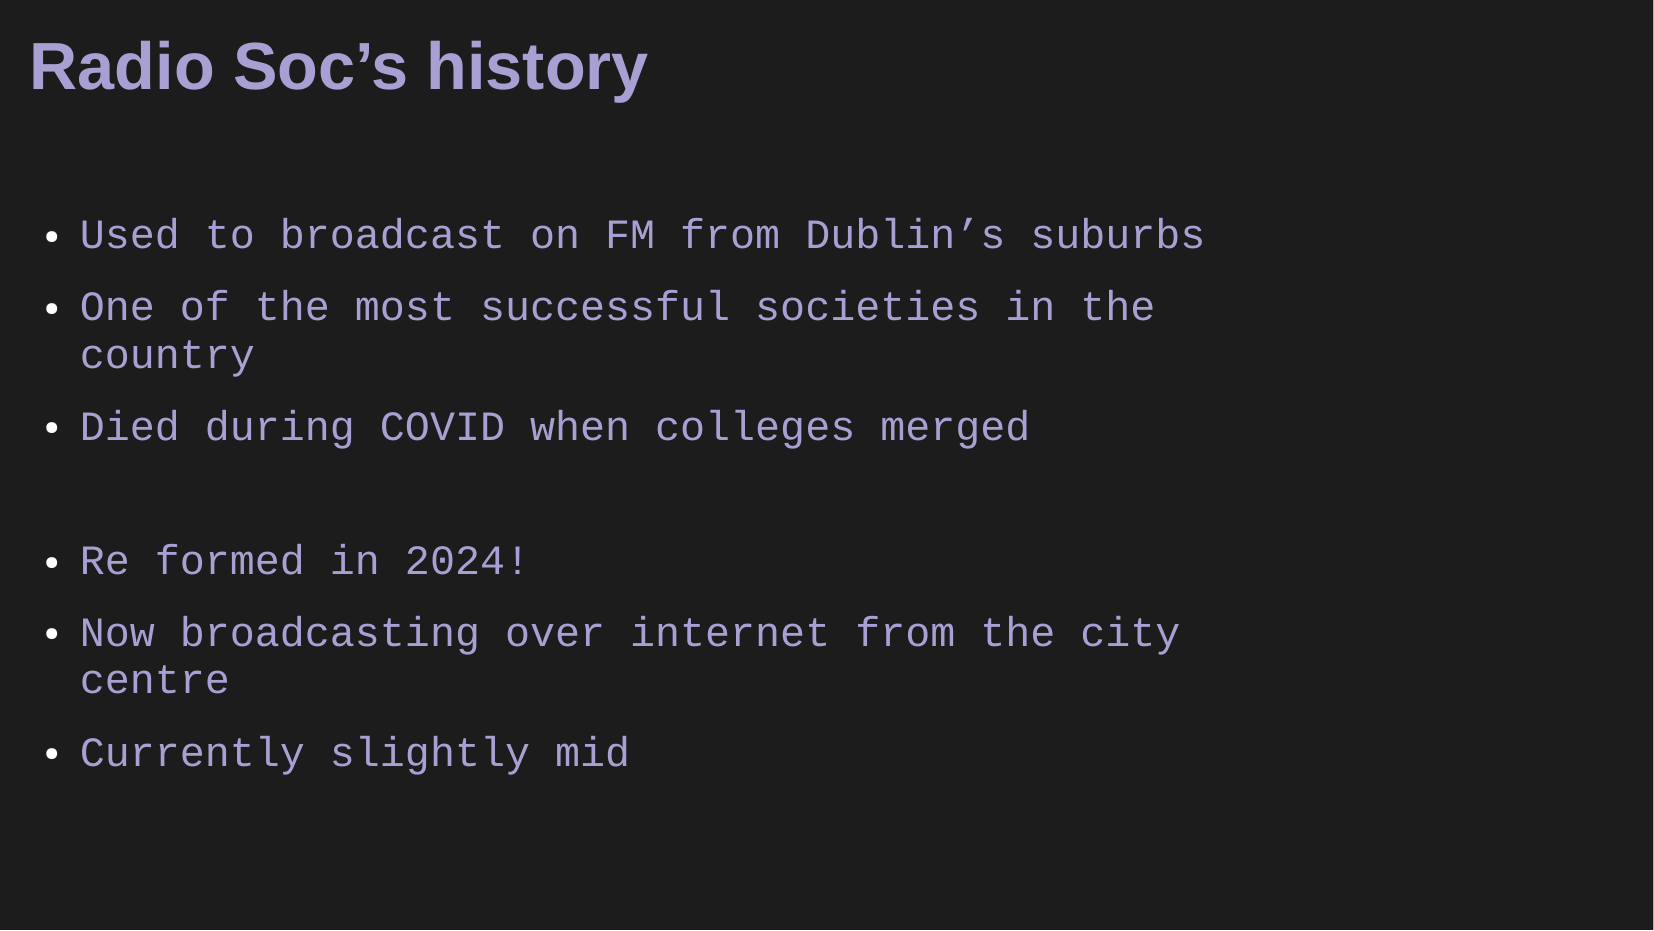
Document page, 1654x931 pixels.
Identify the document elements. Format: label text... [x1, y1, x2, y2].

text_box Used to broadcast on FM from Dublin’s suburbs One of the most successful societies in the country Died during COVID when colleges merged Re formed in 2024! Now broadcasting over internet from the city centre Currently slightly mid [29, 206, 1270, 886]
title Radio Soc’s history [29, 29, 1123, 104]
